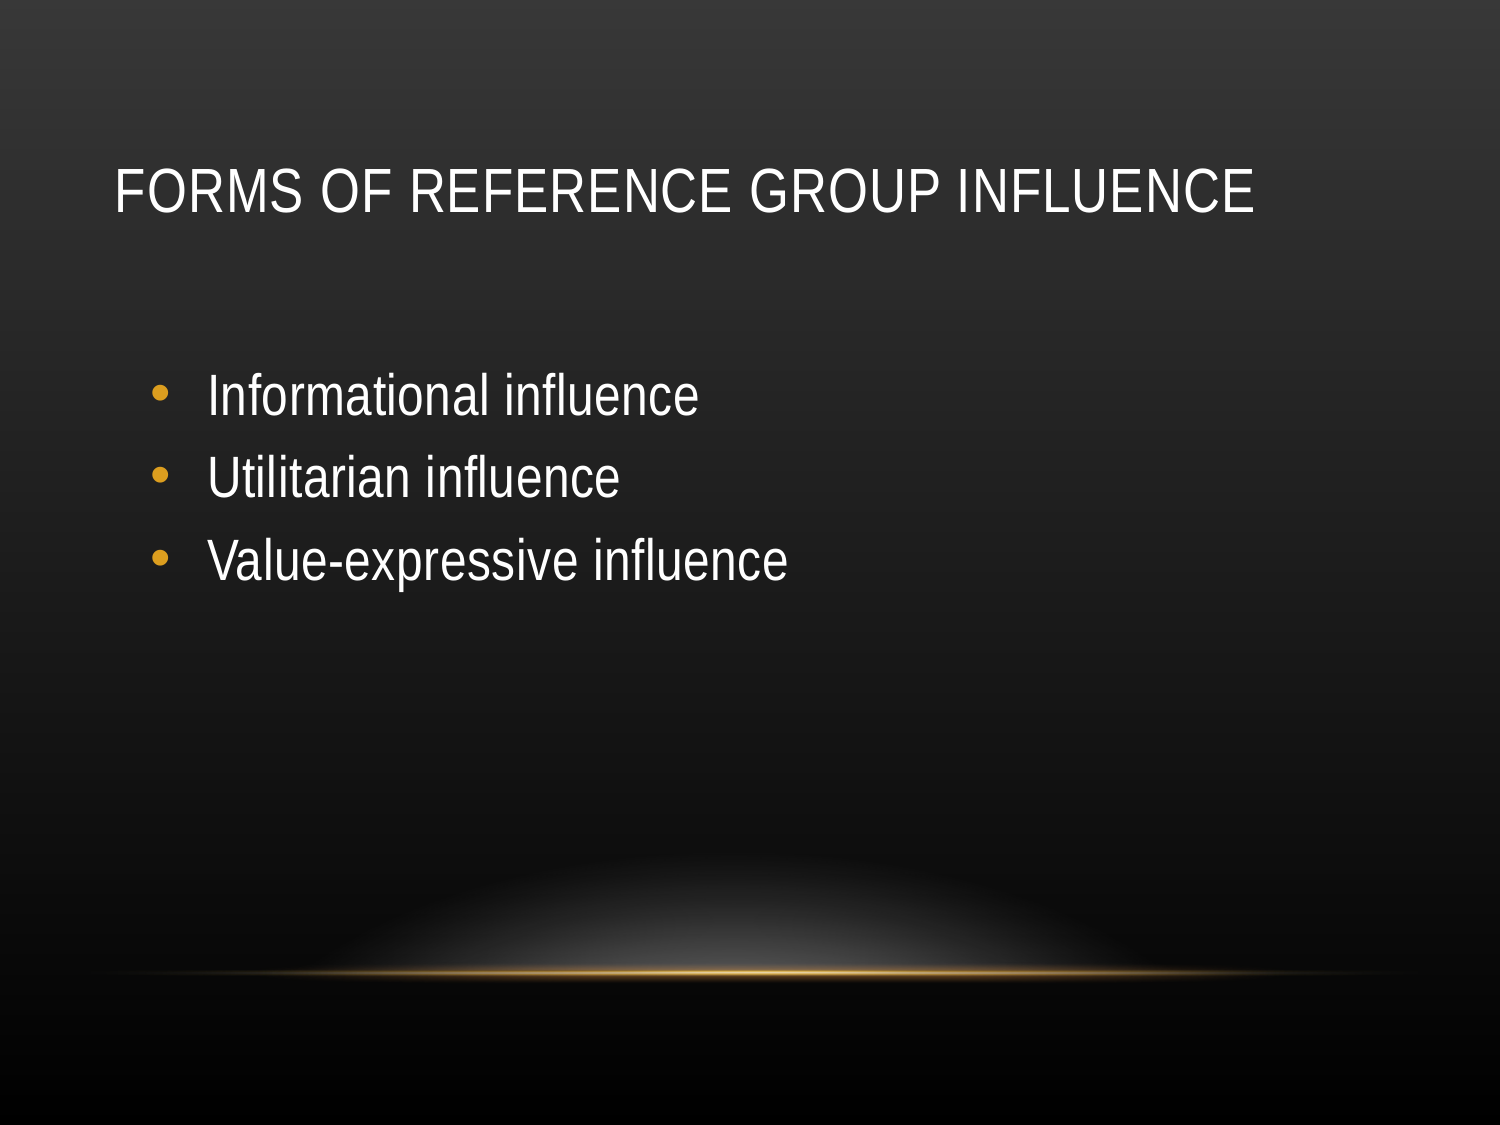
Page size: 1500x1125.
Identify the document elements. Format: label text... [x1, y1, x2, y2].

title Forms of reference group influence [99, 45, 1400, 233]
list Informational influence Utilitarian influence Value-expressive influence [135, 349, 1436, 1025]
